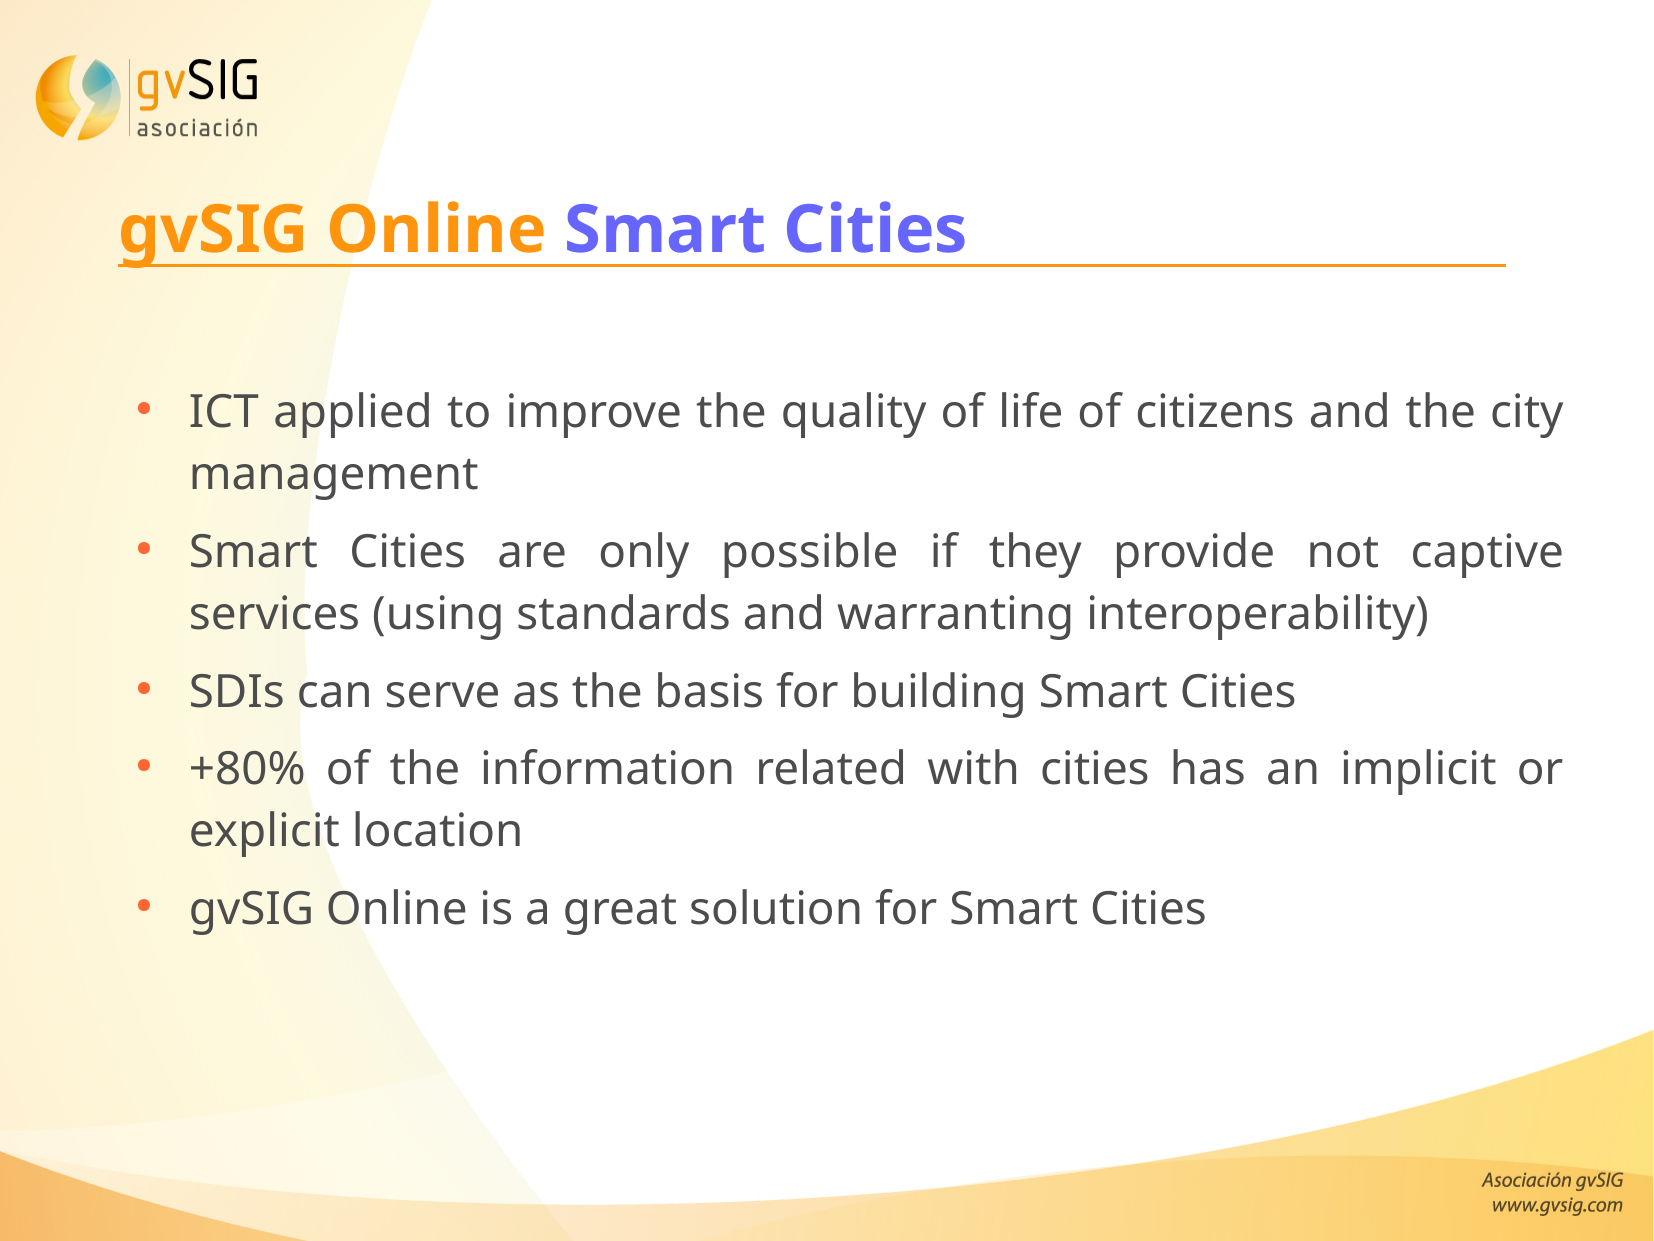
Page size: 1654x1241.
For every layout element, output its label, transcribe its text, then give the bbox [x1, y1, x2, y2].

list ICT applied to improve the quality of life of citizens and the city management Smart Cities are only possible if they provide not captive services (using standards and warranting interoperability) SDIs can serve as the basis for building Smart Cities +80% of the information related with cities has an implicit or explicit location gvSIG Online is a great solution for Smart Cities [118, 301, 1565, 979]
picture [0, 0, 1654, 1241]
title gvSIG Online Smart Cities [118, 177, 1607, 276]
